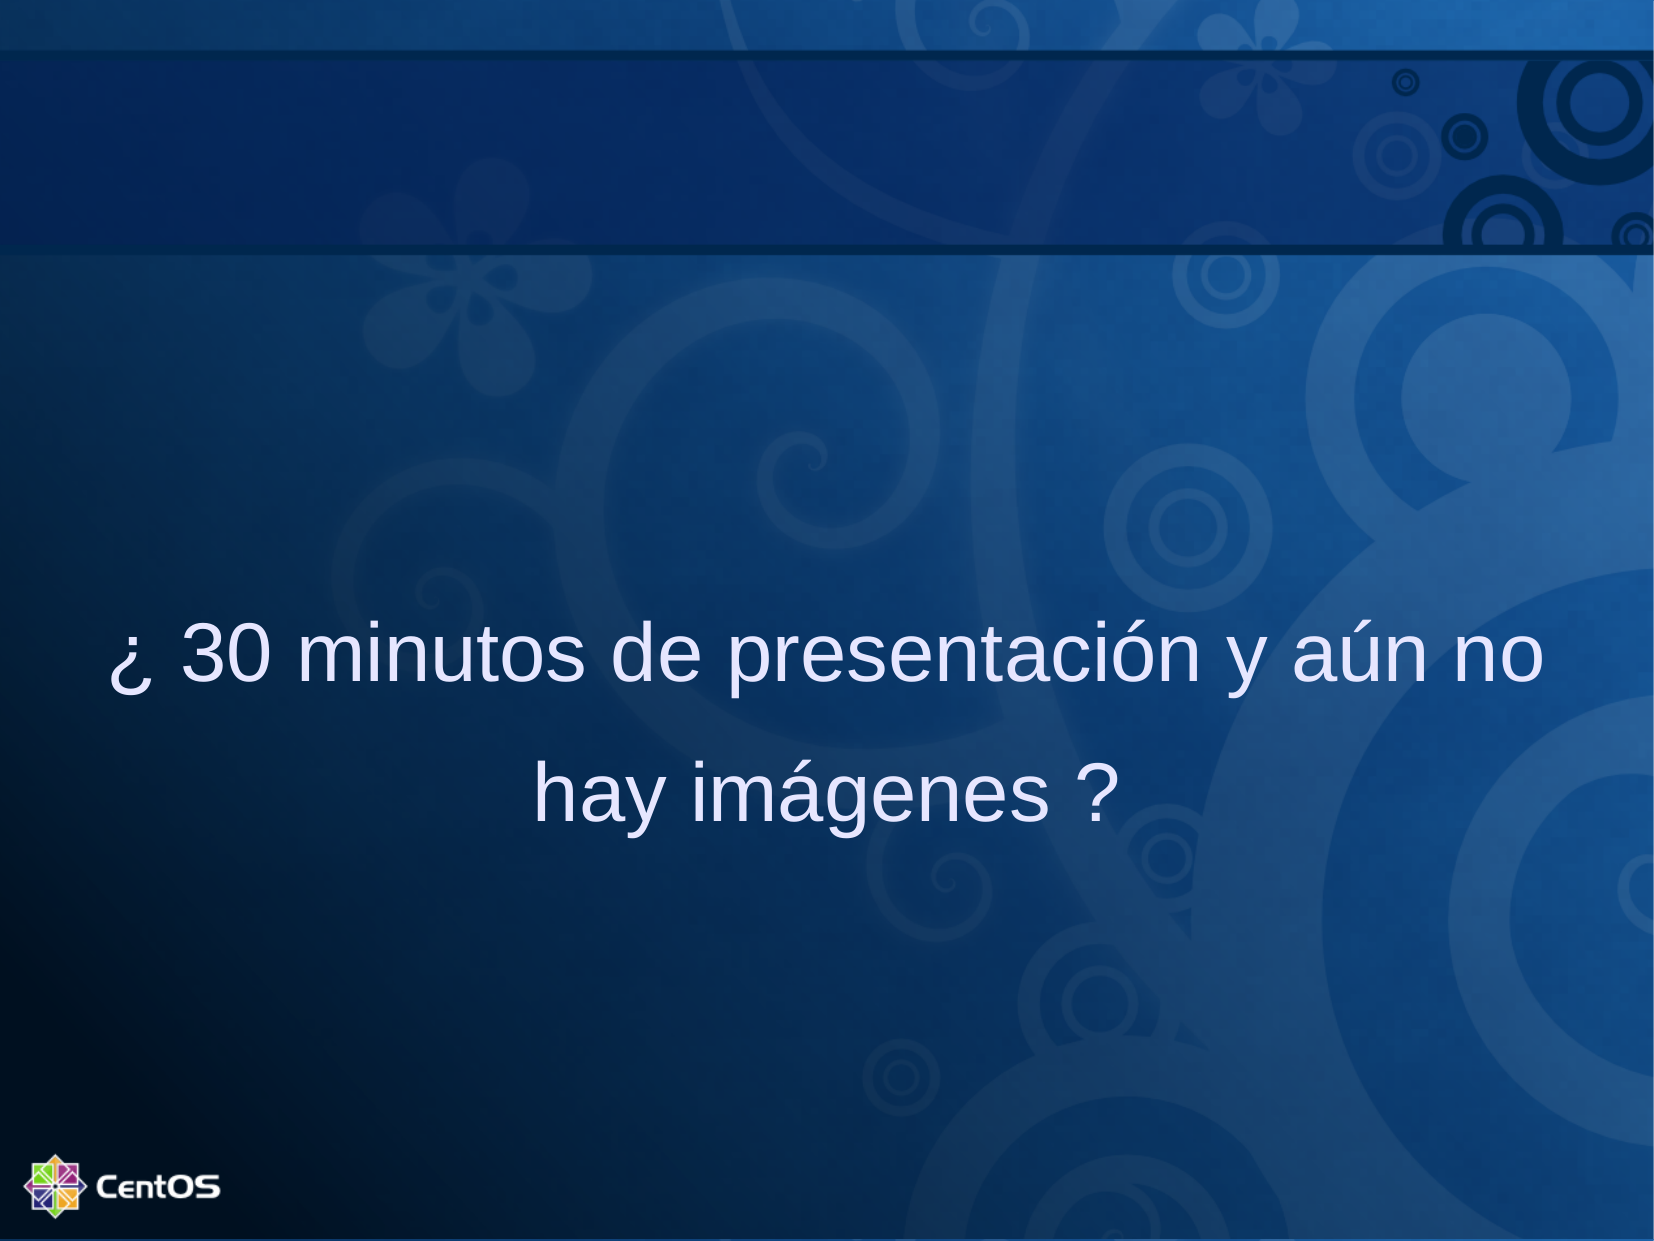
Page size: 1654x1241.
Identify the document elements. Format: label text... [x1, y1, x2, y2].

picture [0, 0, 1654, 1241]
subtitle ¿ 30 minutos de presentación y aún no hay imágenes ? [82, 297, 1571, 1102]
